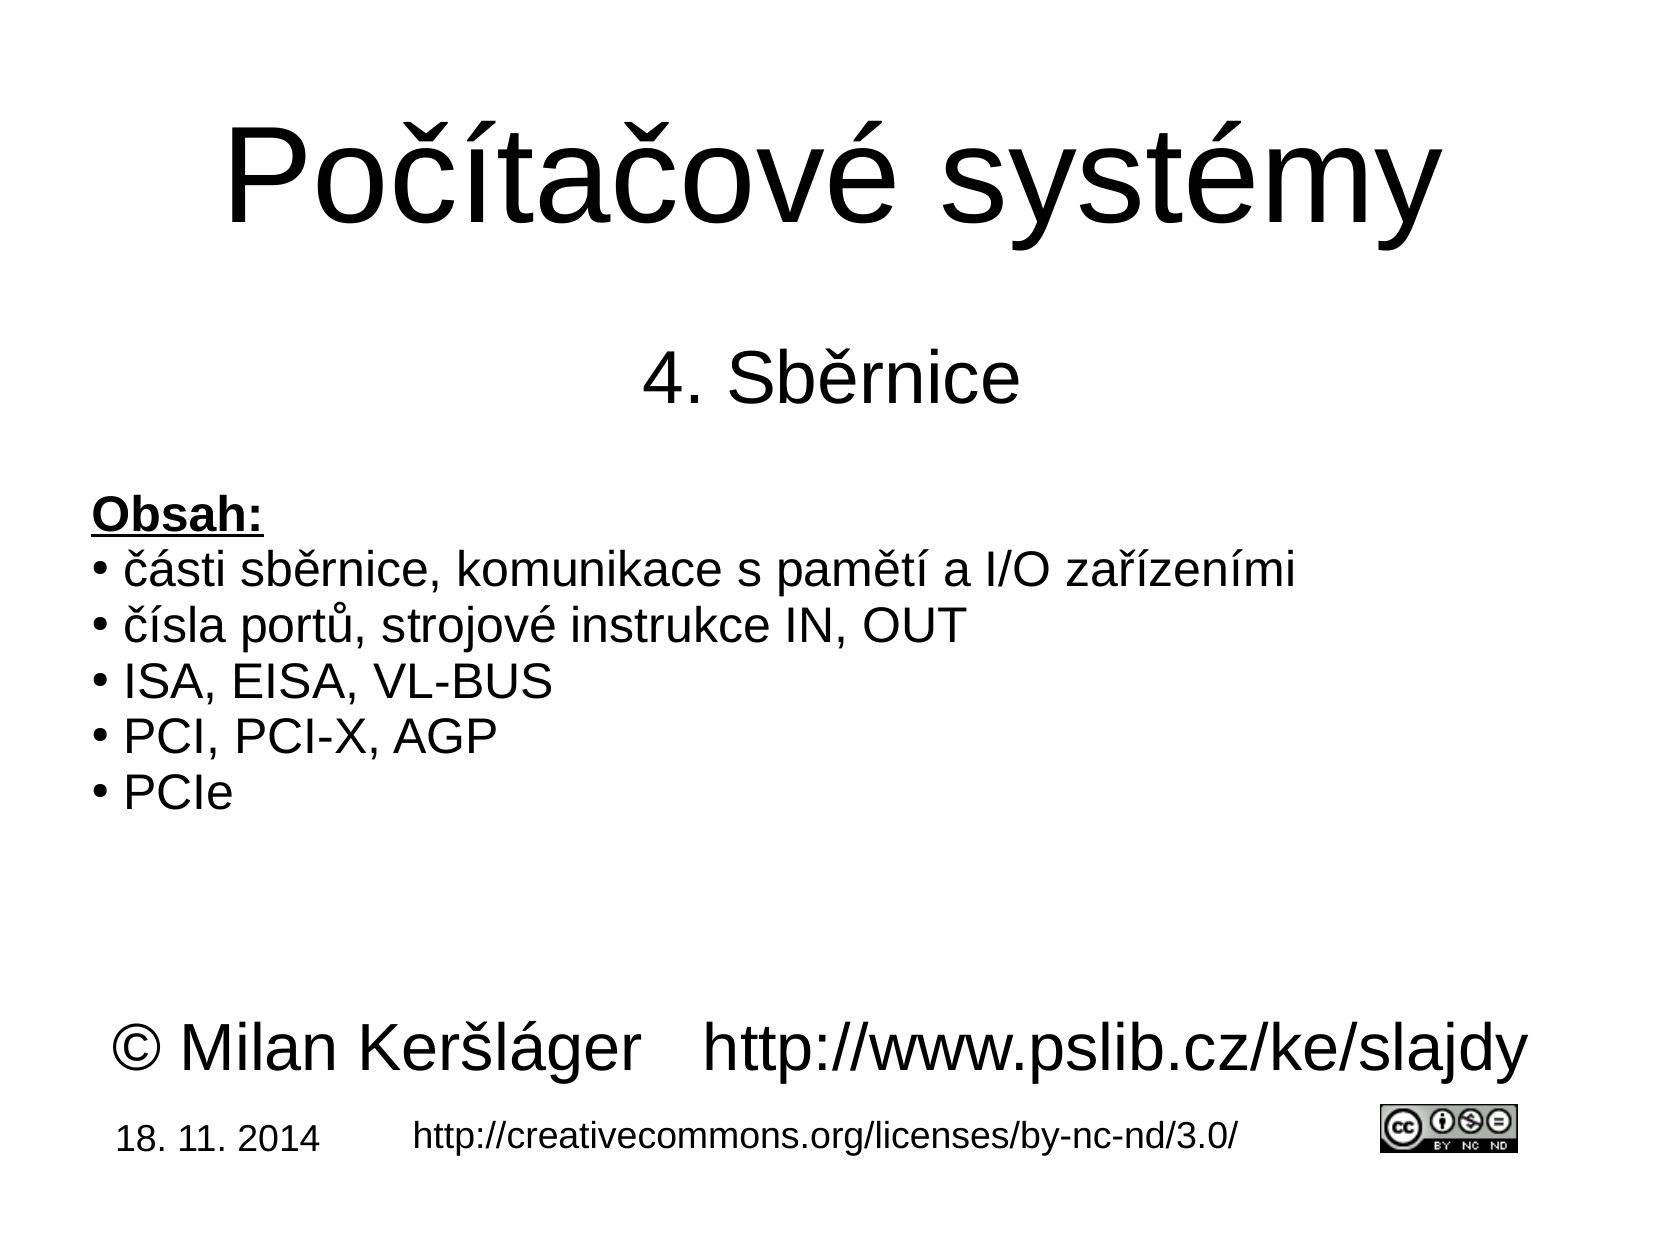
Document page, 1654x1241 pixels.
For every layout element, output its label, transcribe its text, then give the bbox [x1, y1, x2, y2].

text_box Obsah: části sběrnice, komunikace s pamětí a I/O zařízeními čísla portů, strojové instrukce IN, OUT ISA, EISA, VL-BUS PCI, PCI-X, AGP PCIe [76, 478, 1583, 829]
list © Milan Keršláger http://www.pslib.cz/ke/slajdy [76, 1009, 1565, 1087]
text_box http://creativecommons.org/licenses/by-nc-nd/3.0/ [339, 1107, 1313, 1165]
text_box 18. 11. 2014 [100, 1110, 355, 1168]
picture [1380, 1104, 1518, 1153]
title Počítačové systémy 4. Sběrnice [88, 56, 1577, 461]
